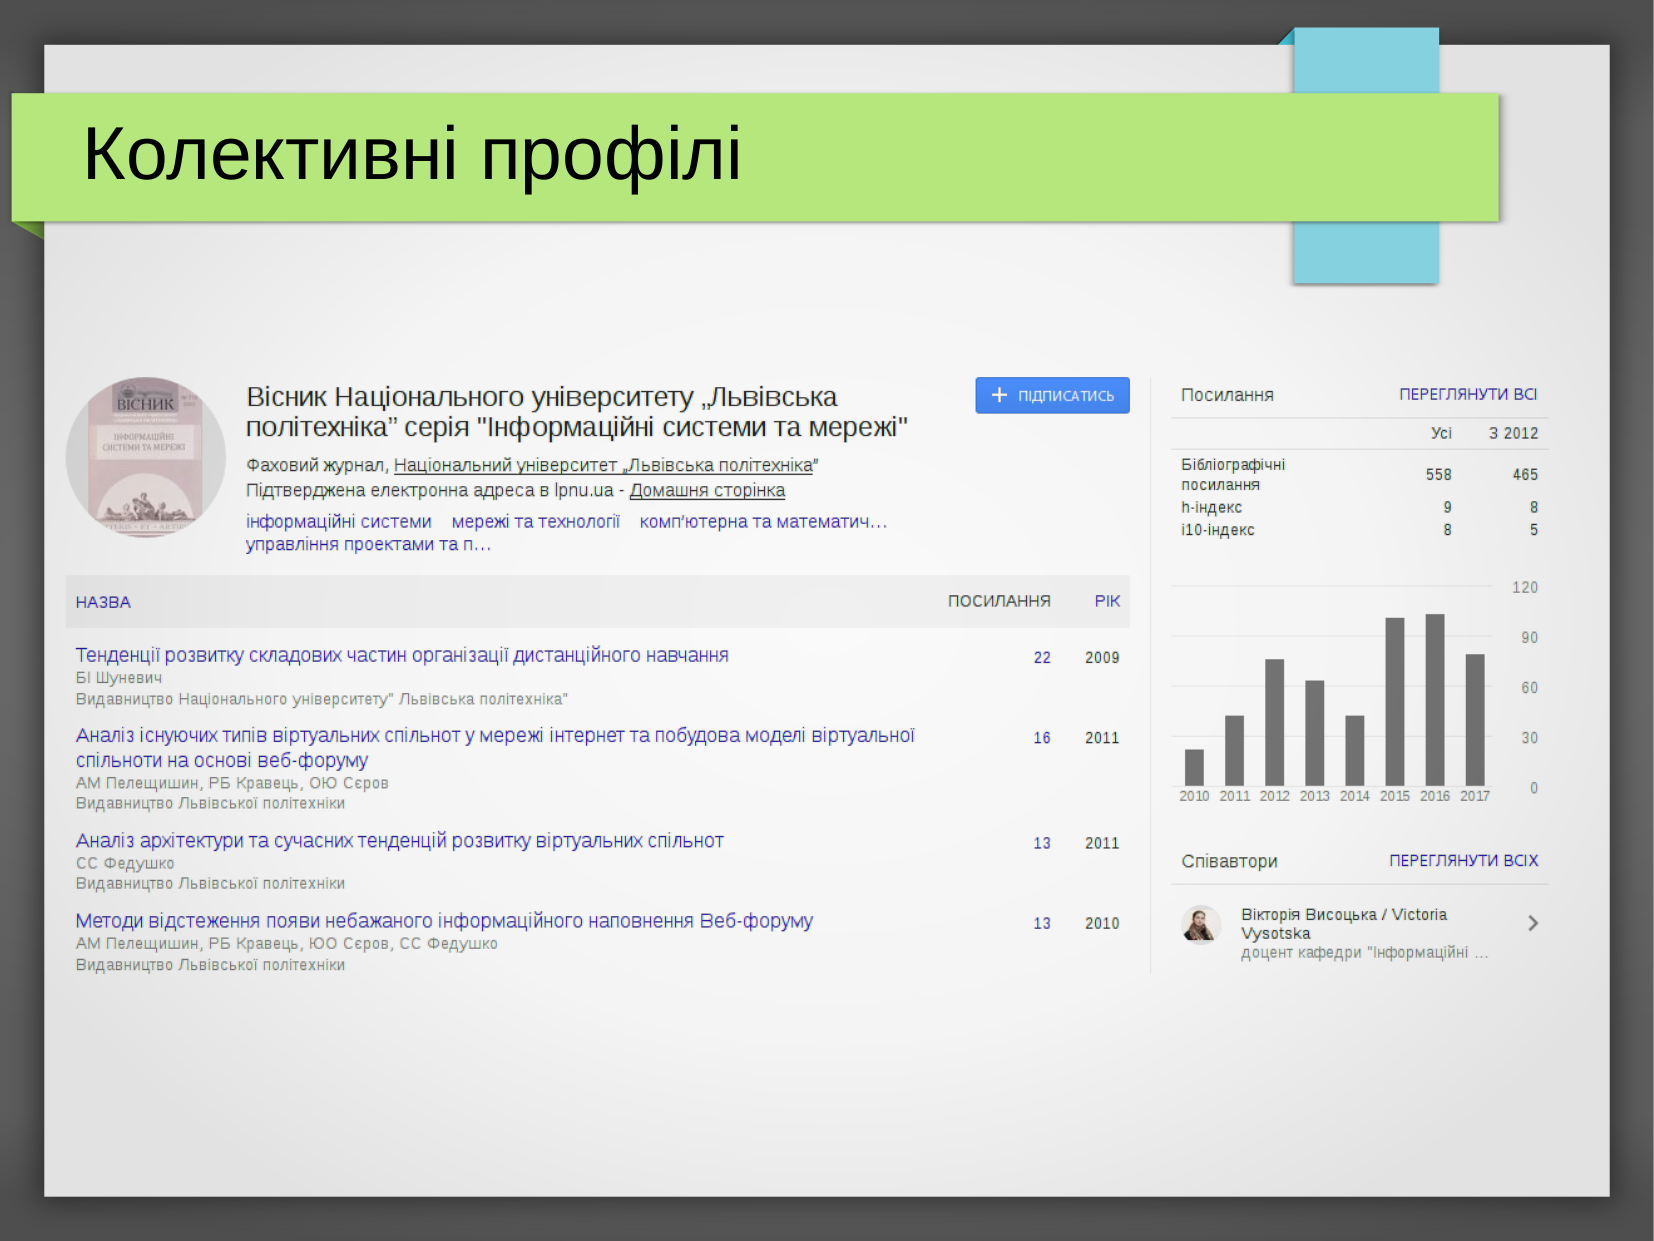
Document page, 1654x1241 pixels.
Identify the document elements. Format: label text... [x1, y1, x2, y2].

title Колективні профілі [82, 94, 1264, 213]
list [82, 295, 1571, 1015]
picture [0, 0, 1654, 1241]
